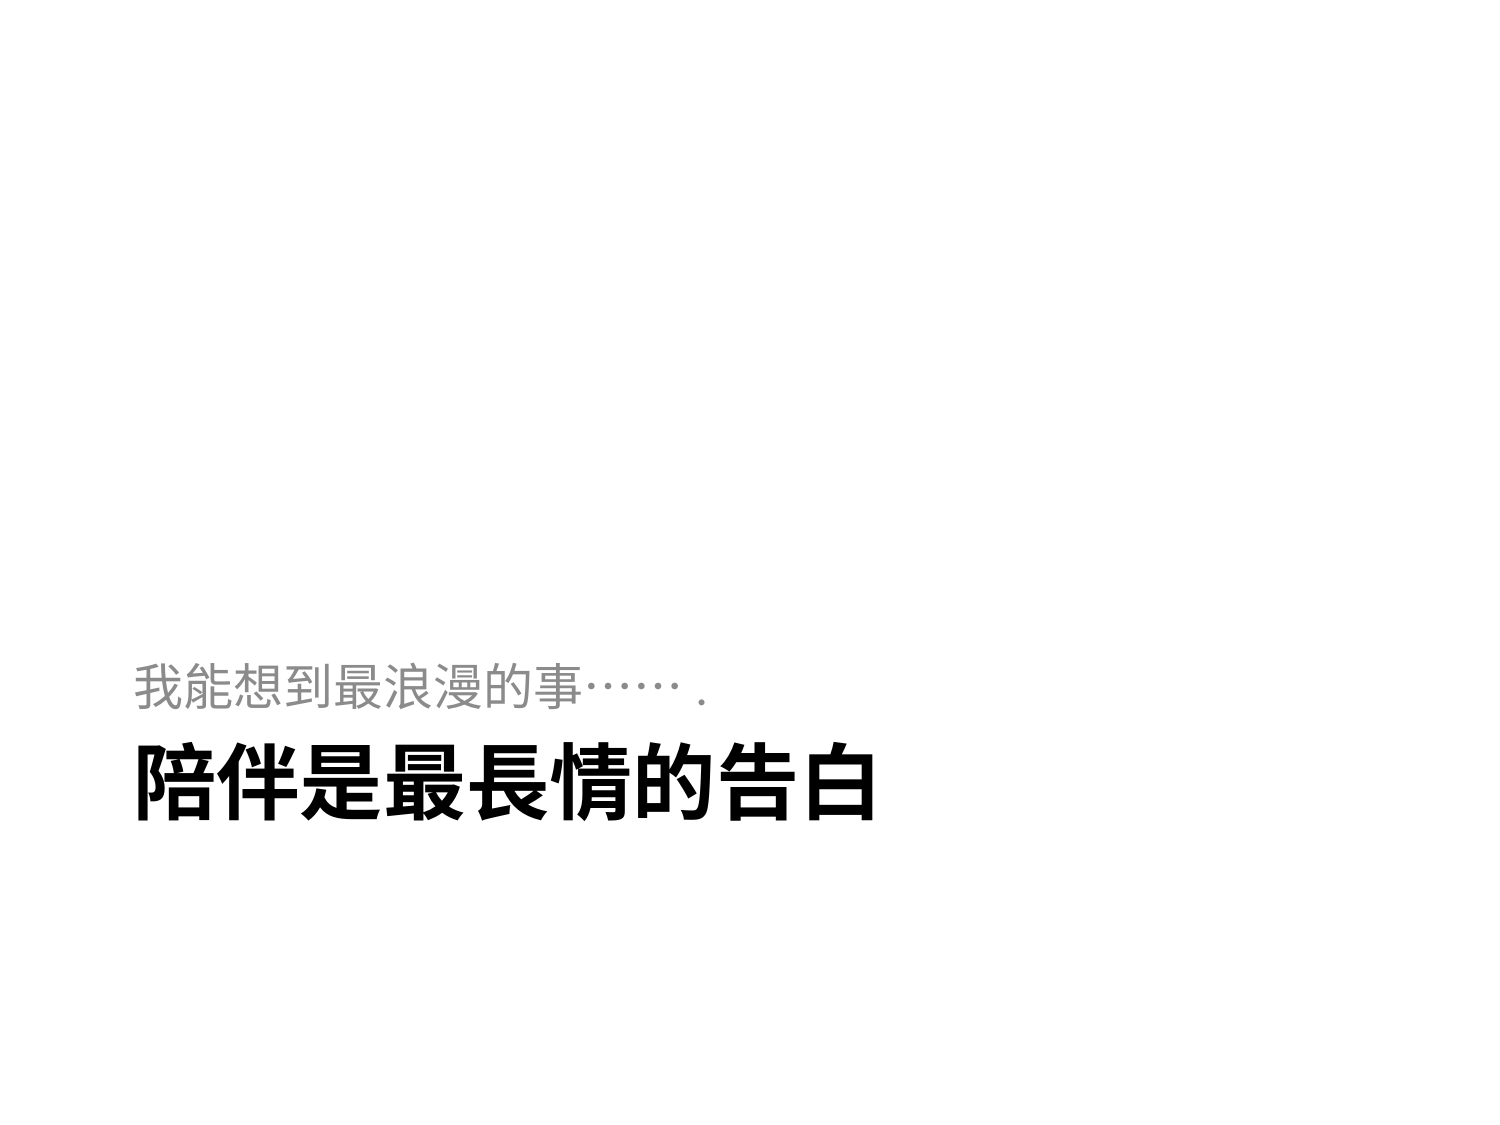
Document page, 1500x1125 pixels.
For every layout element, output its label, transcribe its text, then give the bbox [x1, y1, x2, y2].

list 我能想到最浪漫的事……. [118, 476, 1394, 723]
title 陪伴是最長情的告白 [118, 723, 1394, 947]
